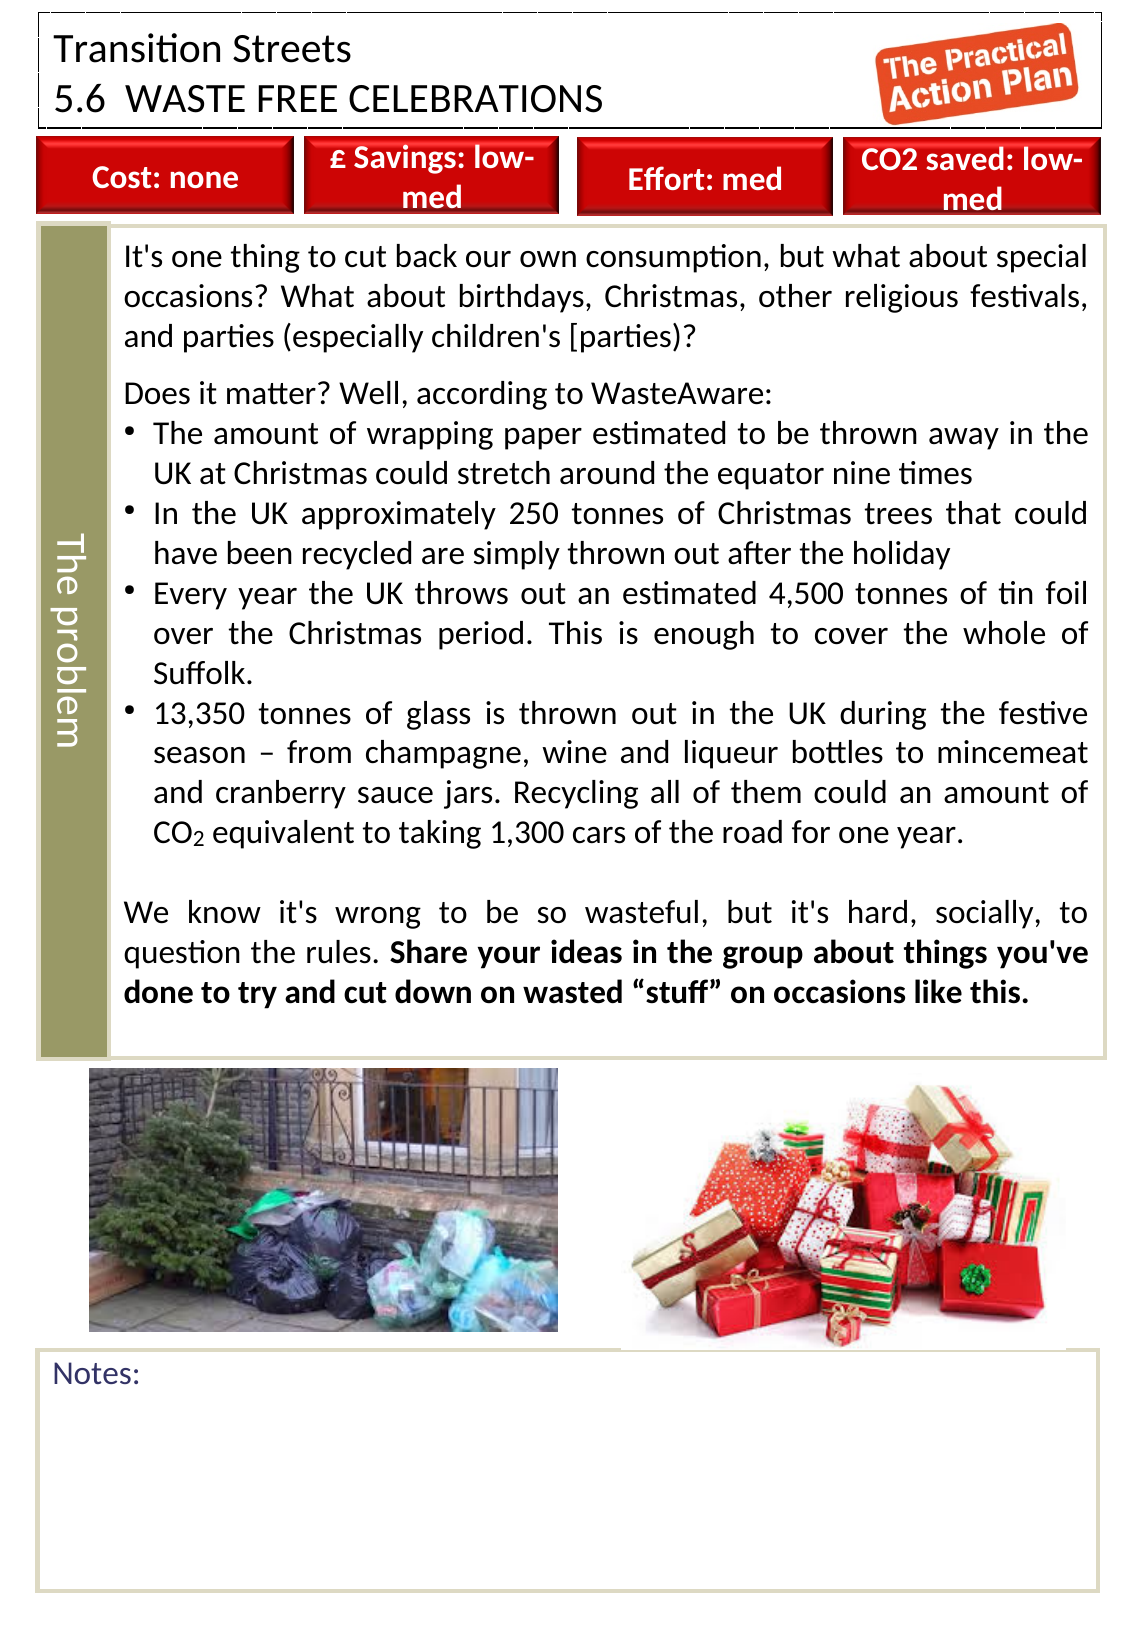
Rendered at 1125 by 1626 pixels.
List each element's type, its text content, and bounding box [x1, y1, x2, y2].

text_box Notes: [37, 1349, 1099, 1592]
text_box Transition Streets 5.6 WASTE FREE CELEBRATIONS [38, 12, 1102, 129]
text_box CO2 saved: low-med [845, 138, 1100, 216]
picture [575, 135, 835, 218]
picture [89, 1068, 558, 1332]
text_box The problem [38, 223, 110, 1060]
text_box Effort: med [578, 139, 833, 216]
text_box It's one thing to cut back our own consumption, but what about special occasions? What about birthdays, Christmas, other religious festivals, and parties (especially children's [parties)? Does it matter? Well, according to WasteAware: The amount of wrapping paper estimated to be thrown away in the UK at Christmas could stretch around the equator nine times In the UK approximately 250 tonnes of Christmas trees that could have been recycled are simply thrown out after the holiday Every year the UK throws out an estimated 4,500 tonnes of tin foil over the Christmas period. This is enough to cover the whole of Suffolk. 13,350 tonnes of glass is thrown out in the UK during the festive season – from champagne, wine and liqueur bottles to mincemeat and cranberry sauce jars. Recycling all of them could an amount of CO2 equivalent to taking 1,300 cars of the road for one year. We know it's wrong to be so wasteful, but it's hard, socially, to question the rules. Share your ideas in the group about things you've done to try and cut down on wasted “stuff” on occasions like this. [110, 226, 1105, 1058]
picture [302, 134, 561, 216]
text_box £ Savings: low-med [304, 136, 560, 214]
picture [34, 134, 296, 216]
picture [621, 1073, 1066, 1351]
picture [841, 135, 1103, 217]
text_box Cost: none [38, 136, 294, 214]
